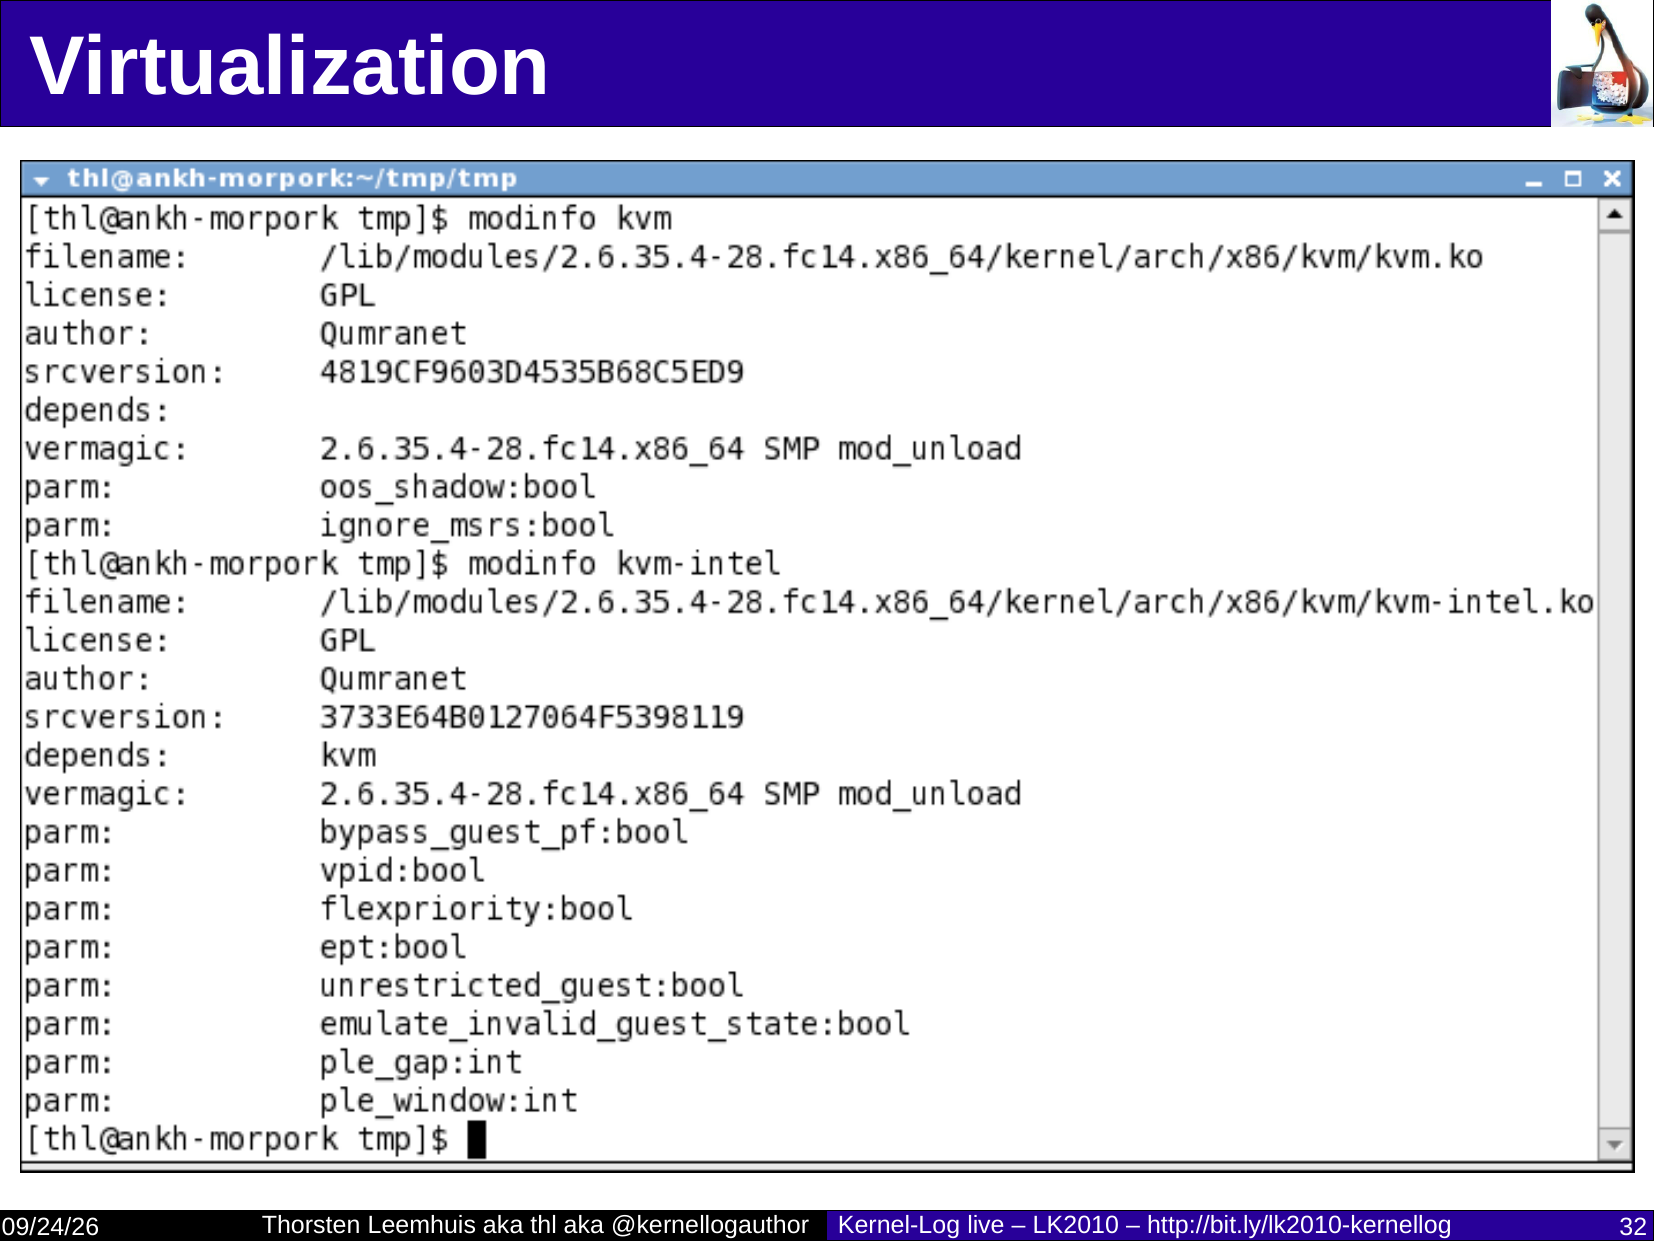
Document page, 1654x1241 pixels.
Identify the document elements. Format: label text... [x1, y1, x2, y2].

picture [1551, 0, 1653, 127]
title Virtualization [29, 19, 1535, 113]
picture [20, 160, 1635, 1173]
